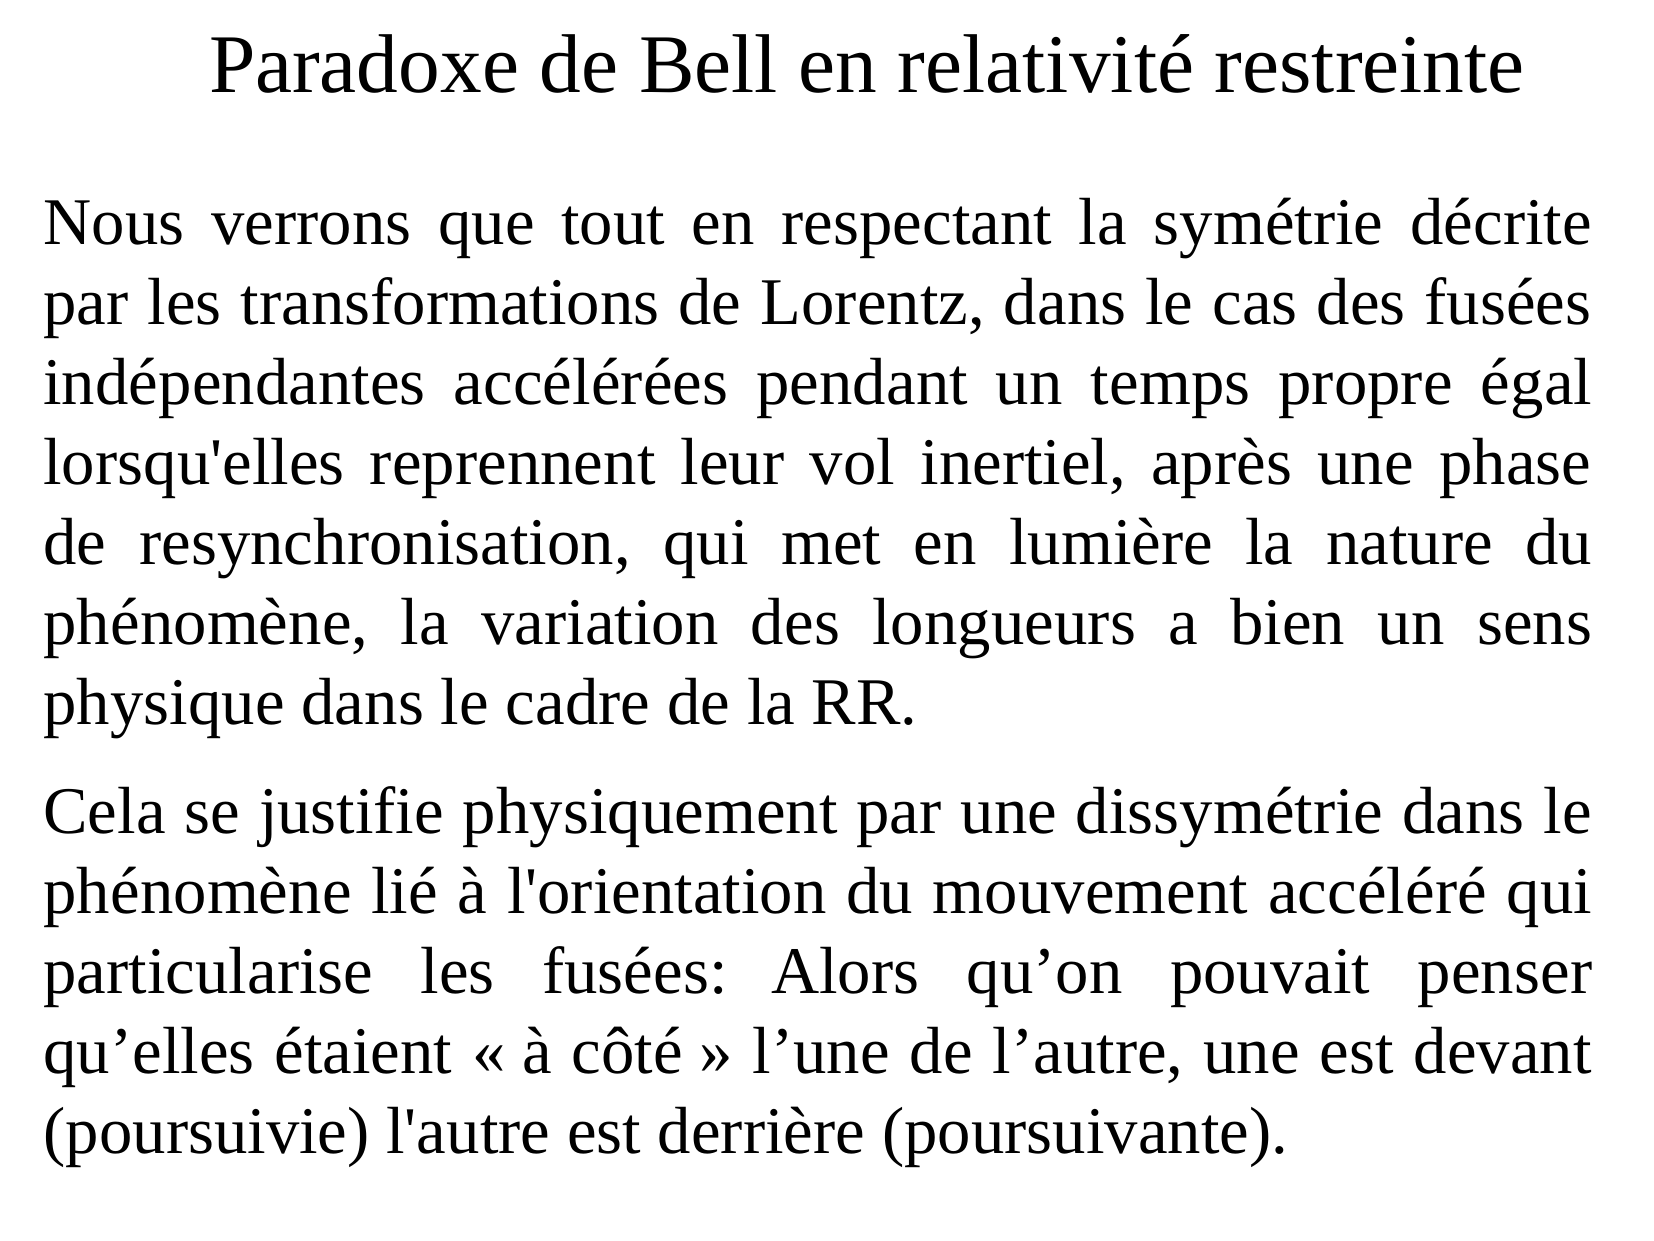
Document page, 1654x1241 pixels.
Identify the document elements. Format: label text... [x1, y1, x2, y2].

text_box Paradoxe de Bell en relativité restreinte [194, 1, 1570, 118]
text_box Nous verrons que tout en respectant la symétrie décrite par les transformations de Lorentz, dans le cas des fusées indépendantes accélérées pendant un temps propre égal lorsqu'elles reprennent leur vol inertiel, après une phase de resynchronisation, qui met en lumière la nature du phénomène, la variation des longueurs a bien un sens physique dans le cadre de la RR. Cela se justifie physiquement par une dissymétrie dans le phénomène lié à l'orientation du mouvement accéléré qui particularise les fusées: Alors qu’on pouvait penser qu’elles étaient « à côté » l’une de l’autre, une est devant (poursuivie) l'autre est derrière (poursuivante). [28, 170, 1625, 1185]
